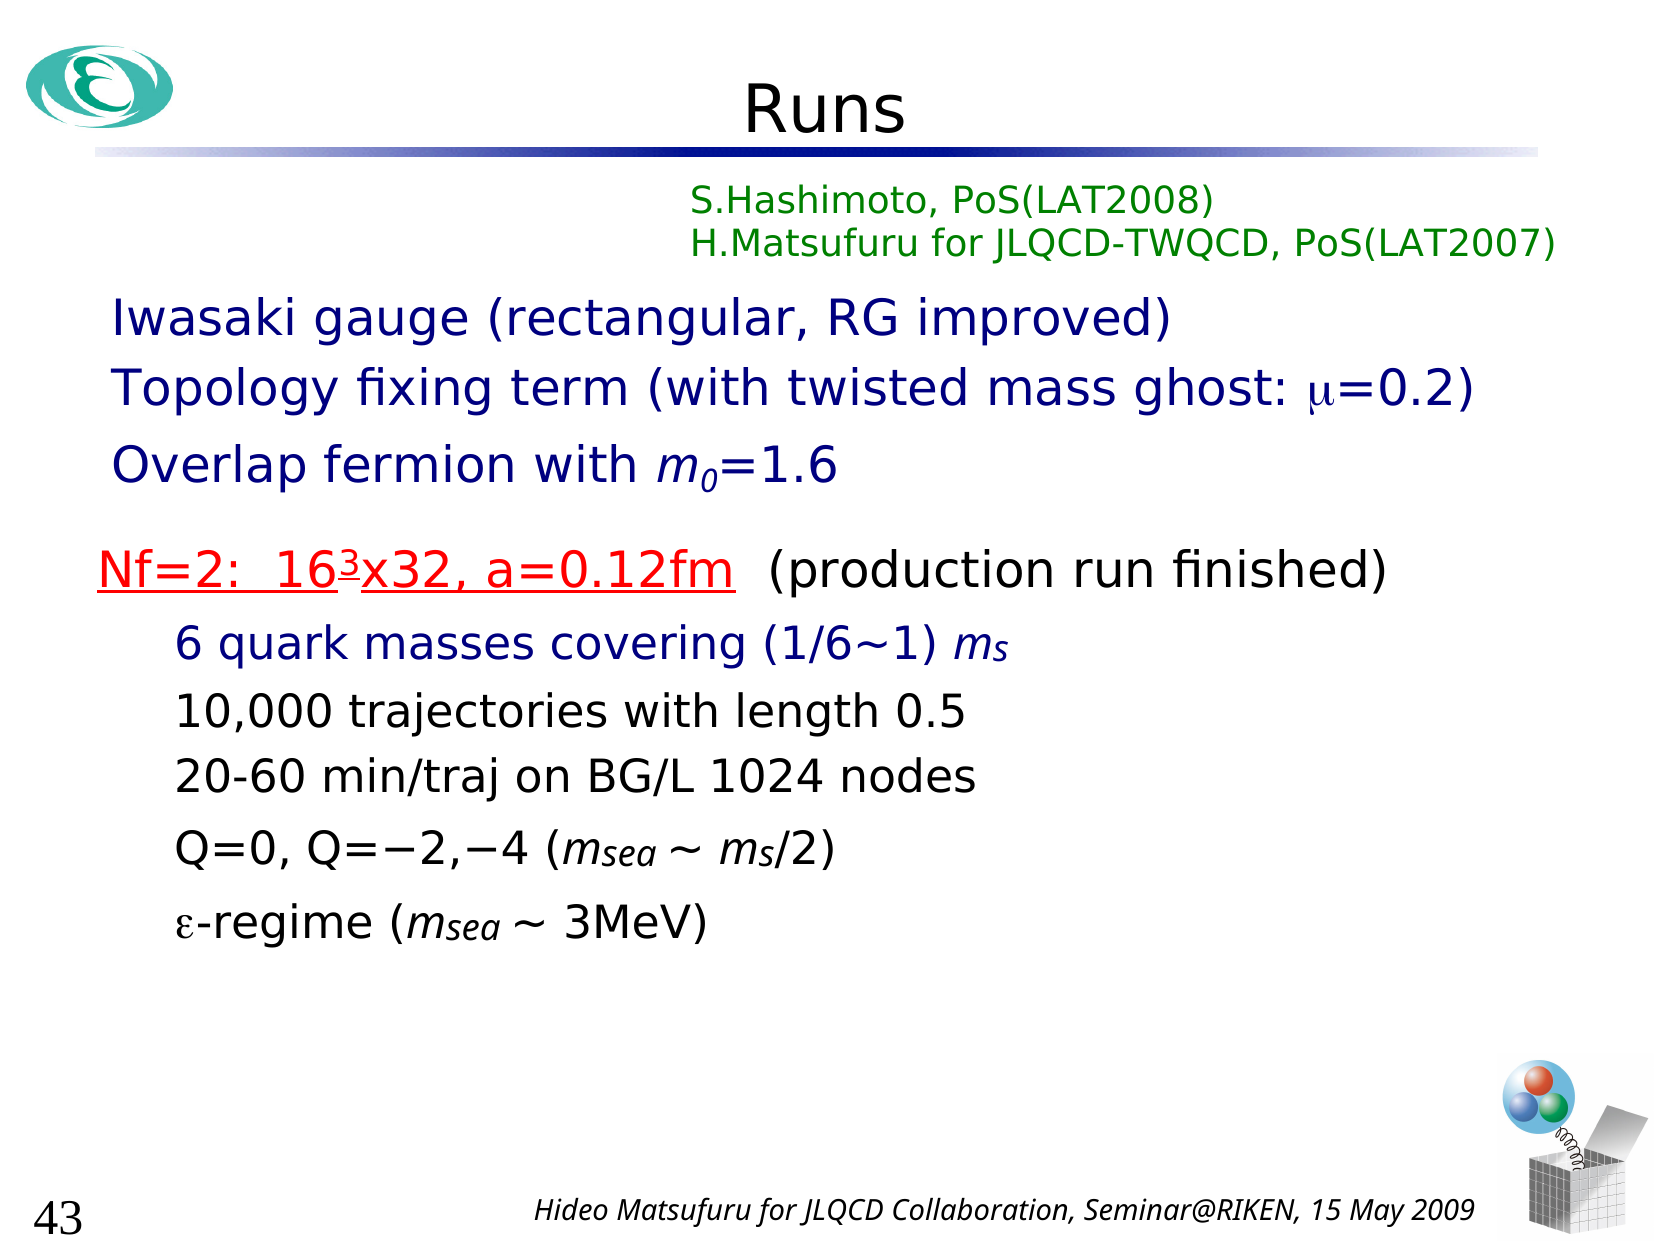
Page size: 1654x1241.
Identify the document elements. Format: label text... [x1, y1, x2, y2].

picture [1497, 1053, 1654, 1241]
picture [1450, 147, 1538, 157]
title Runs [201, 56, 1450, 163]
list Nf=2: 163x32, a=0.12fm (production run finished) 6 quark masses covering (1/6~1) ms 10,000 trajectories with length 0.5 20-60 min/traj on BG/L 1024 nodes Q=0, Q=−2,−4 (msea ~ ms/2) e-regime (msea ~ 3MeV) [79, 540, 1532, 971]
text_box S.Hashimoto, PoS(LAT2008) H.Matsufuru for JLQCD-TWQCD, PoS(LAT2007) [689, 178, 1558, 266]
picture [20, 37, 179, 136]
picture [95, 147, 201, 157]
list Iwasaki gauge (rectangular, RG improved) Topology fixing term (with twisted mass ghost: =0.2) Overlap fermion with m0=1.6 [93, 288, 1592, 598]
